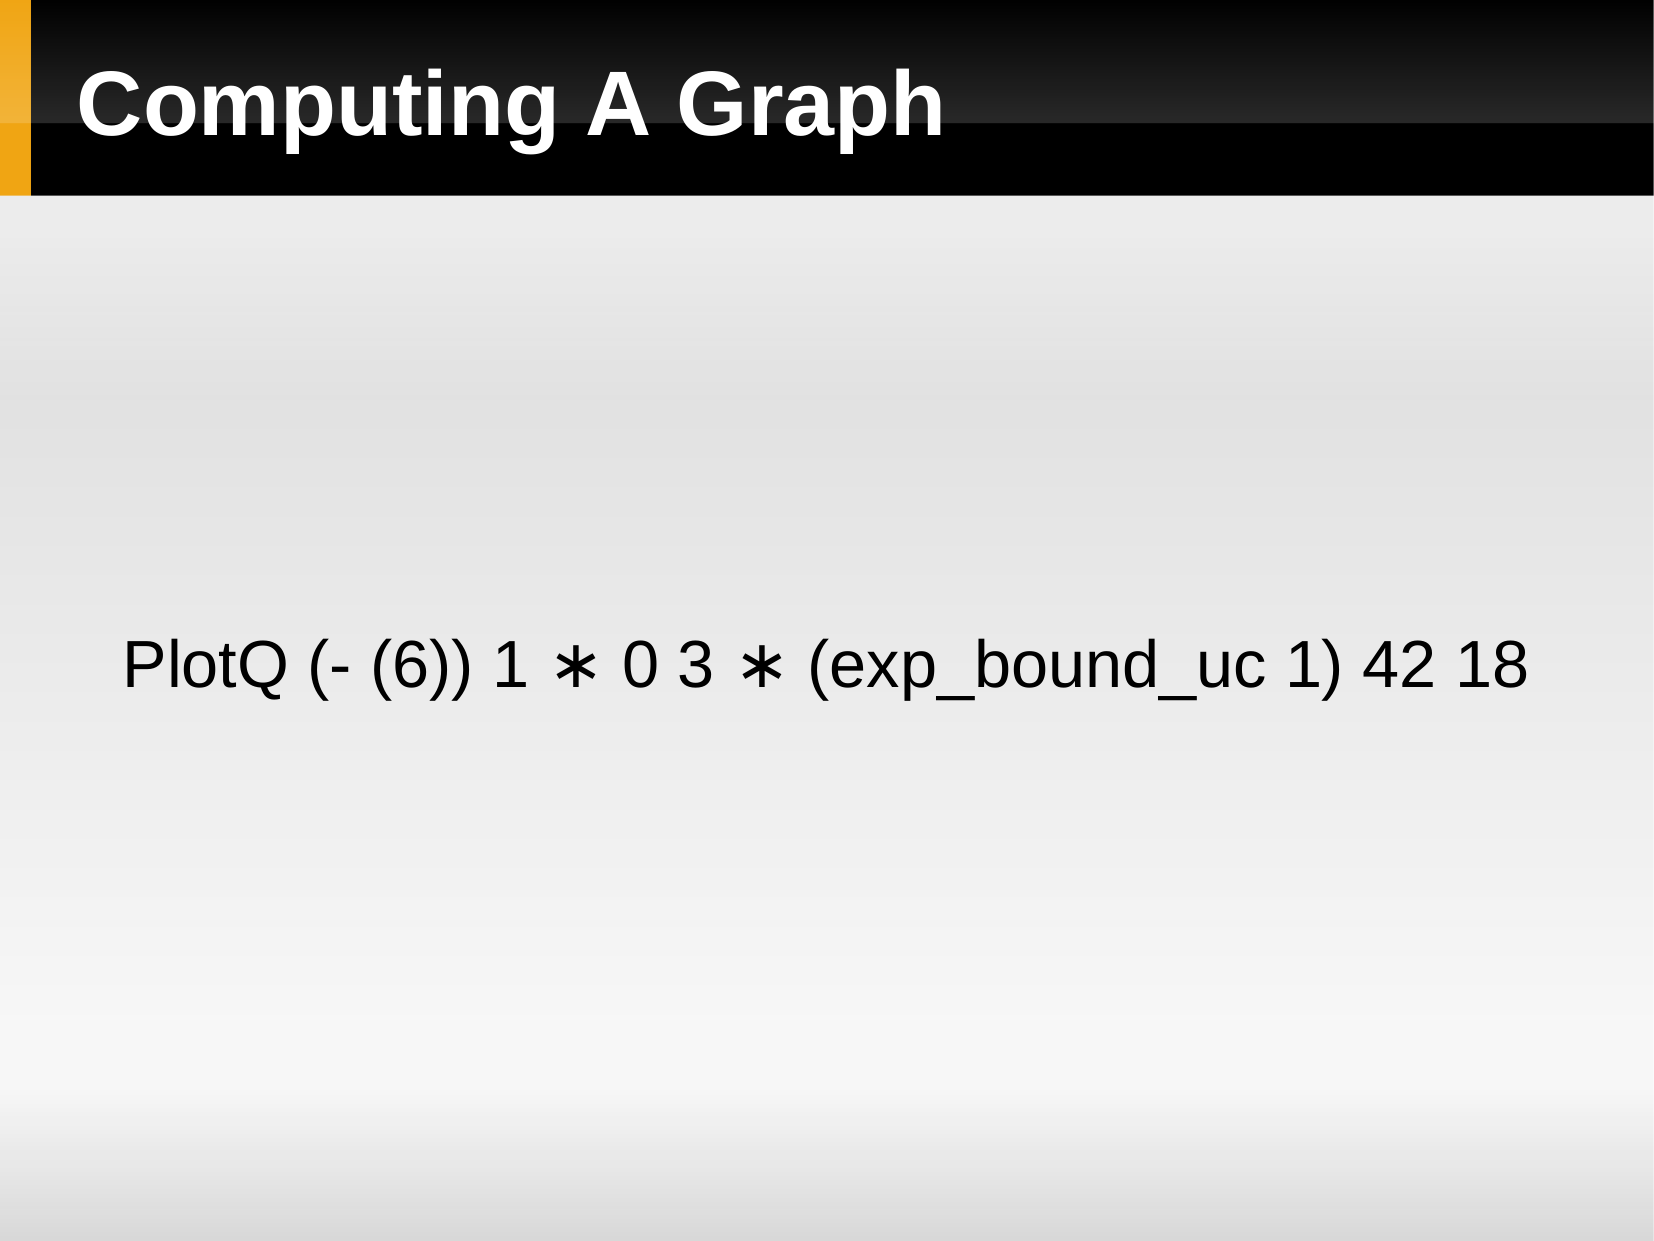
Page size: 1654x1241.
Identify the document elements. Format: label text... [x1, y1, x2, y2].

text_box PlotQ (- (6)) 1 ∗ 0 3 ∗ (exp_bound_uc 1) 42 18 [107, 619, 1546, 718]
picture [0, 0, 1654, 1241]
title Computing A Graph [76, 0, 1565, 208]
